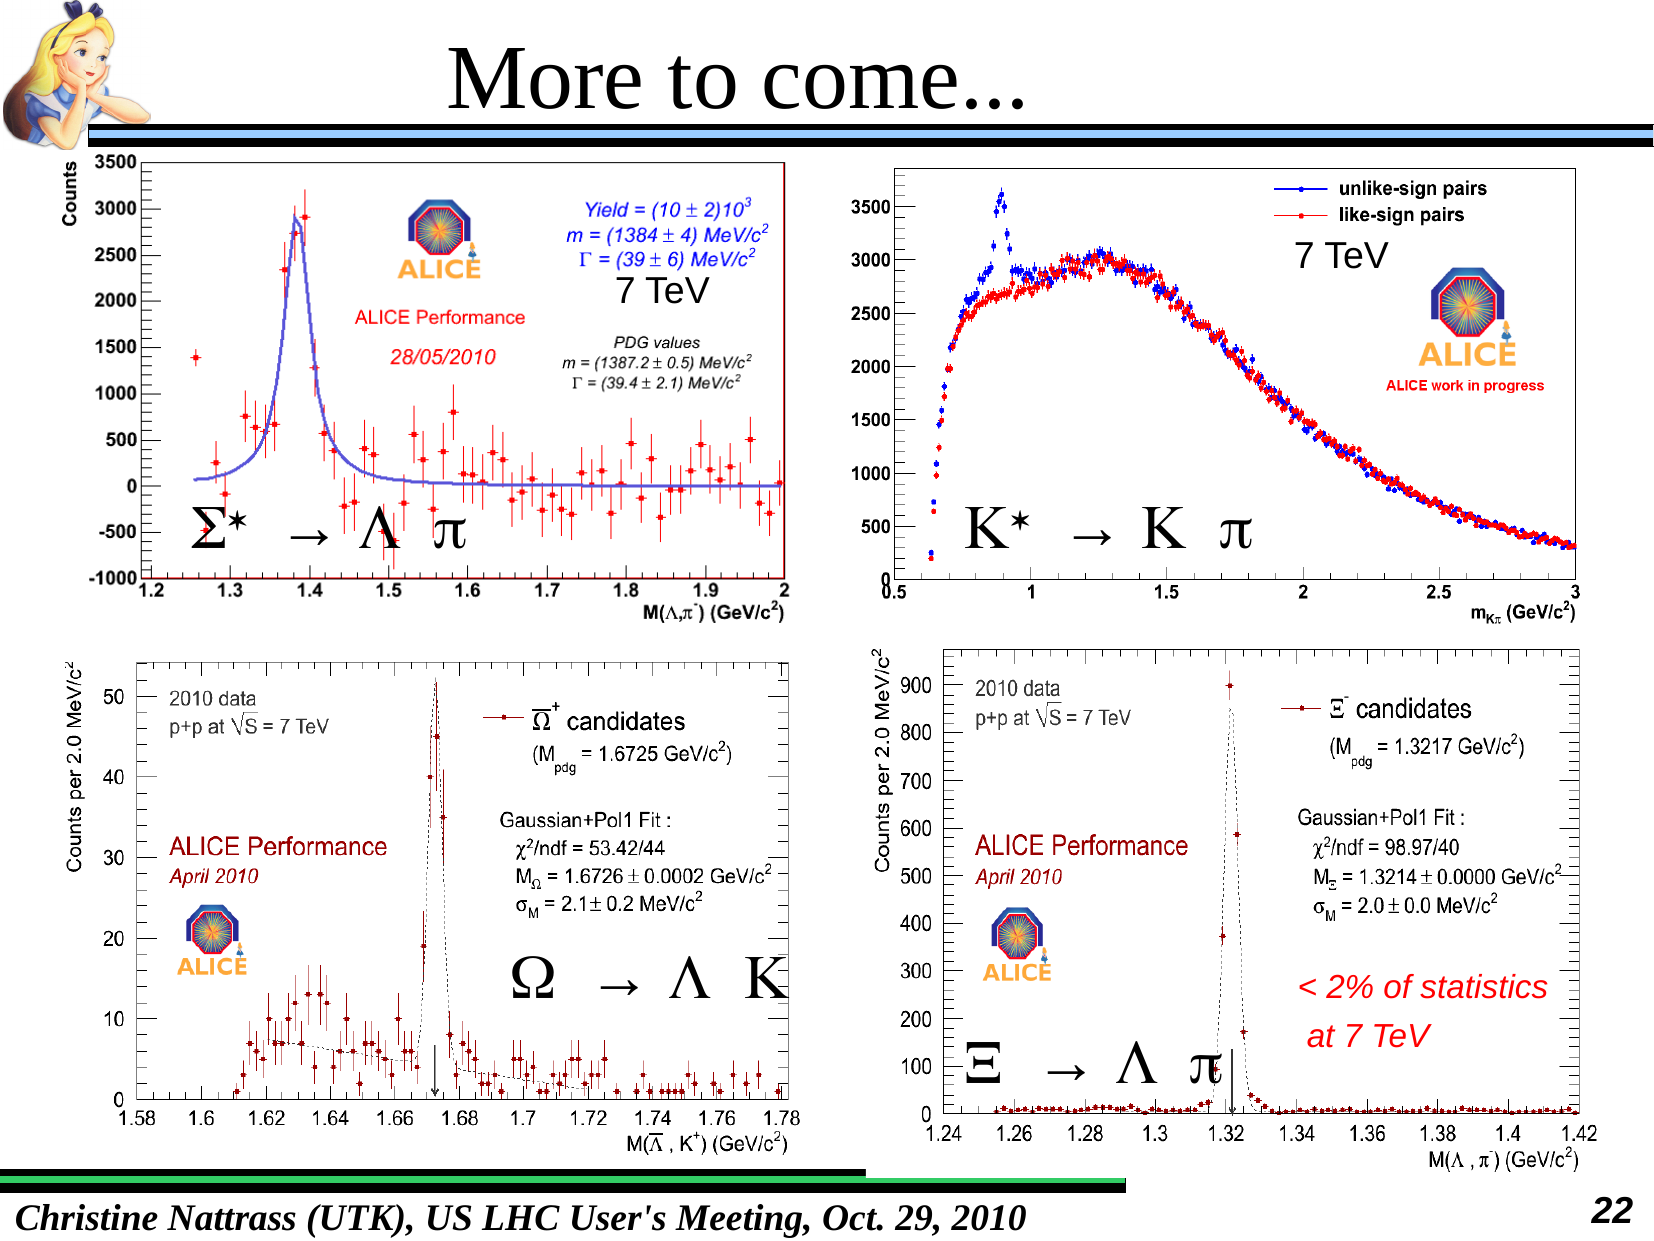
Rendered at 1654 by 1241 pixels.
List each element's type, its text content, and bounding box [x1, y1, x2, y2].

text_box 7 TeV [600, 262, 788, 320]
text_box →  [145, 487, 483, 571]
text_box →  [917, 487, 1269, 571]
picture [3, 0, 151, 8]
text_box →  [462, 937, 806, 1021]
text_box →  [917, 1022, 1240, 1106]
text_box 22 [1572, 1182, 1648, 1240]
picture [3, 147, 797, 624]
picture [865, 635, 1601, 1178]
picture [65, 656, 801, 1157]
title More to come... [0, 8, 1482, 147]
text_box < 2% of statistics at 7 TeV [1282, 962, 1565, 1063]
text_box 7 TeV [1279, 227, 1467, 284]
picture [847, 161, 1583, 631]
